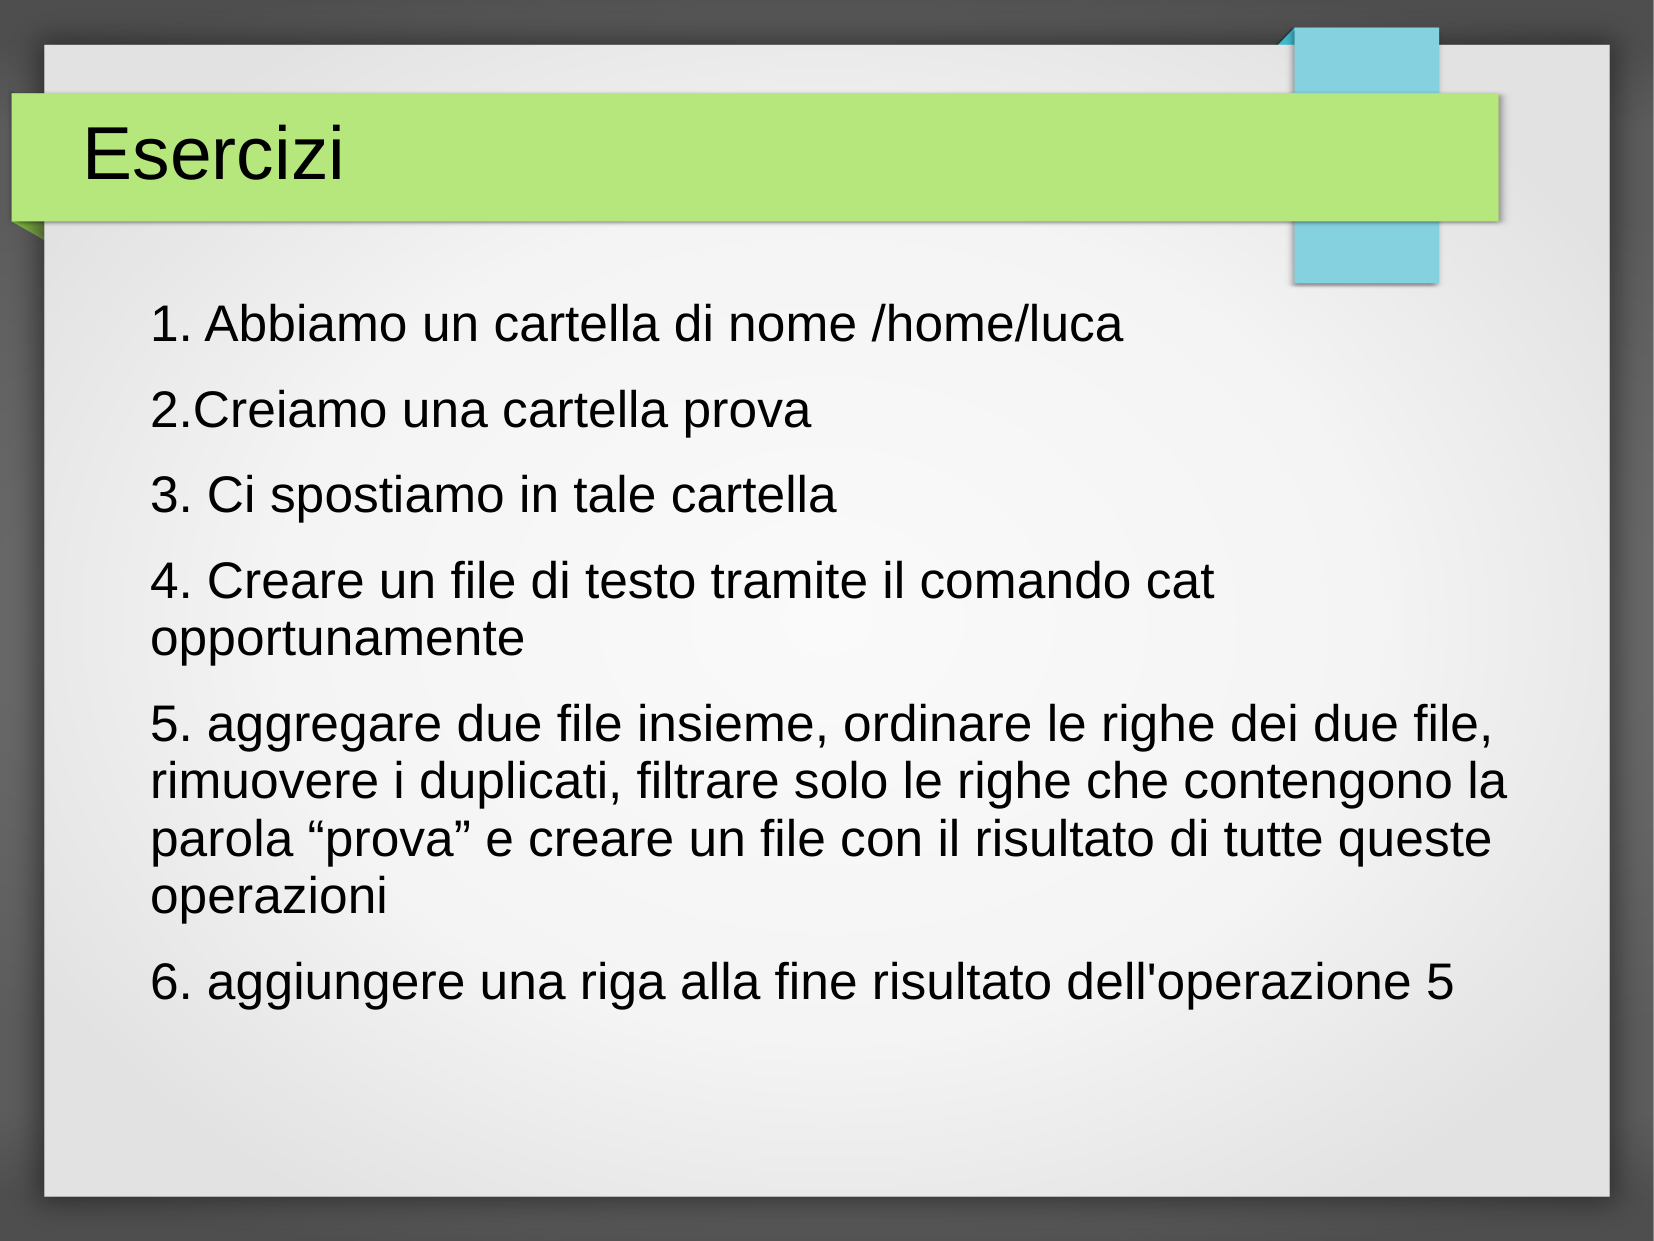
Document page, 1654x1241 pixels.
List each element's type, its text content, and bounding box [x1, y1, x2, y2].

picture [0, 0, 1654, 1241]
list 1. Abbiamo un cartella di nome /home/luca 2.Creiamo una cartella prova 3. Ci spostiamo in tale cartella 4. Creare un file di testo tramite il comando cat opportunamente 5. aggregare due file insieme, ordinare le righe dei due file, rimuovere i duplicati, filtrare solo le righe che contengono la parola “prova” e creare un file con il risultato di tutte queste operazioni 6. aggiungere una riga alla fine risultato dell'operazione 5 [82, 295, 1571, 1015]
title Esercizi [82, 94, 1264, 213]
